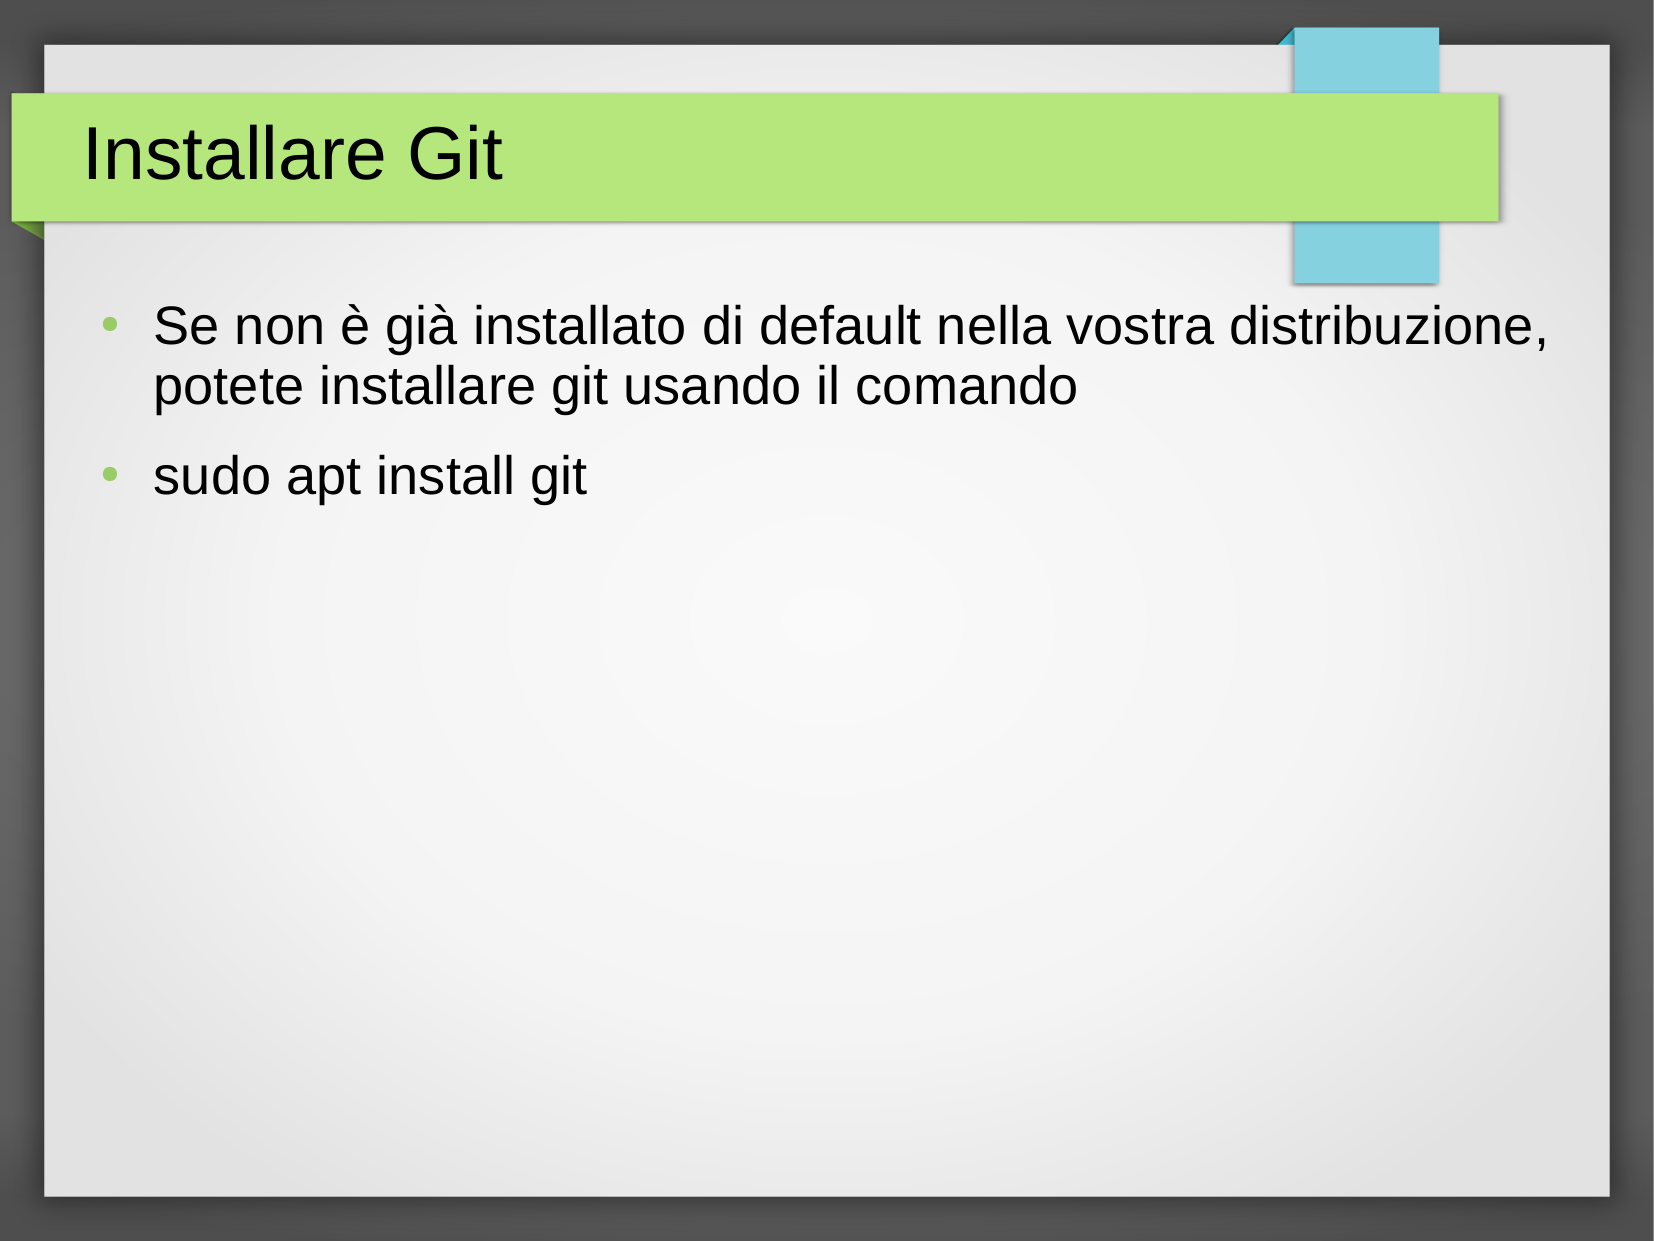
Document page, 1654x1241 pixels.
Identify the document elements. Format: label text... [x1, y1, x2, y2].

list Se non è già installato di default nella vostra distribuzione, potete installare git usando il comando sudo apt install git [82, 295, 1571, 1015]
title Installare Git [82, 94, 1264, 213]
picture [0, 0, 1654, 1241]
